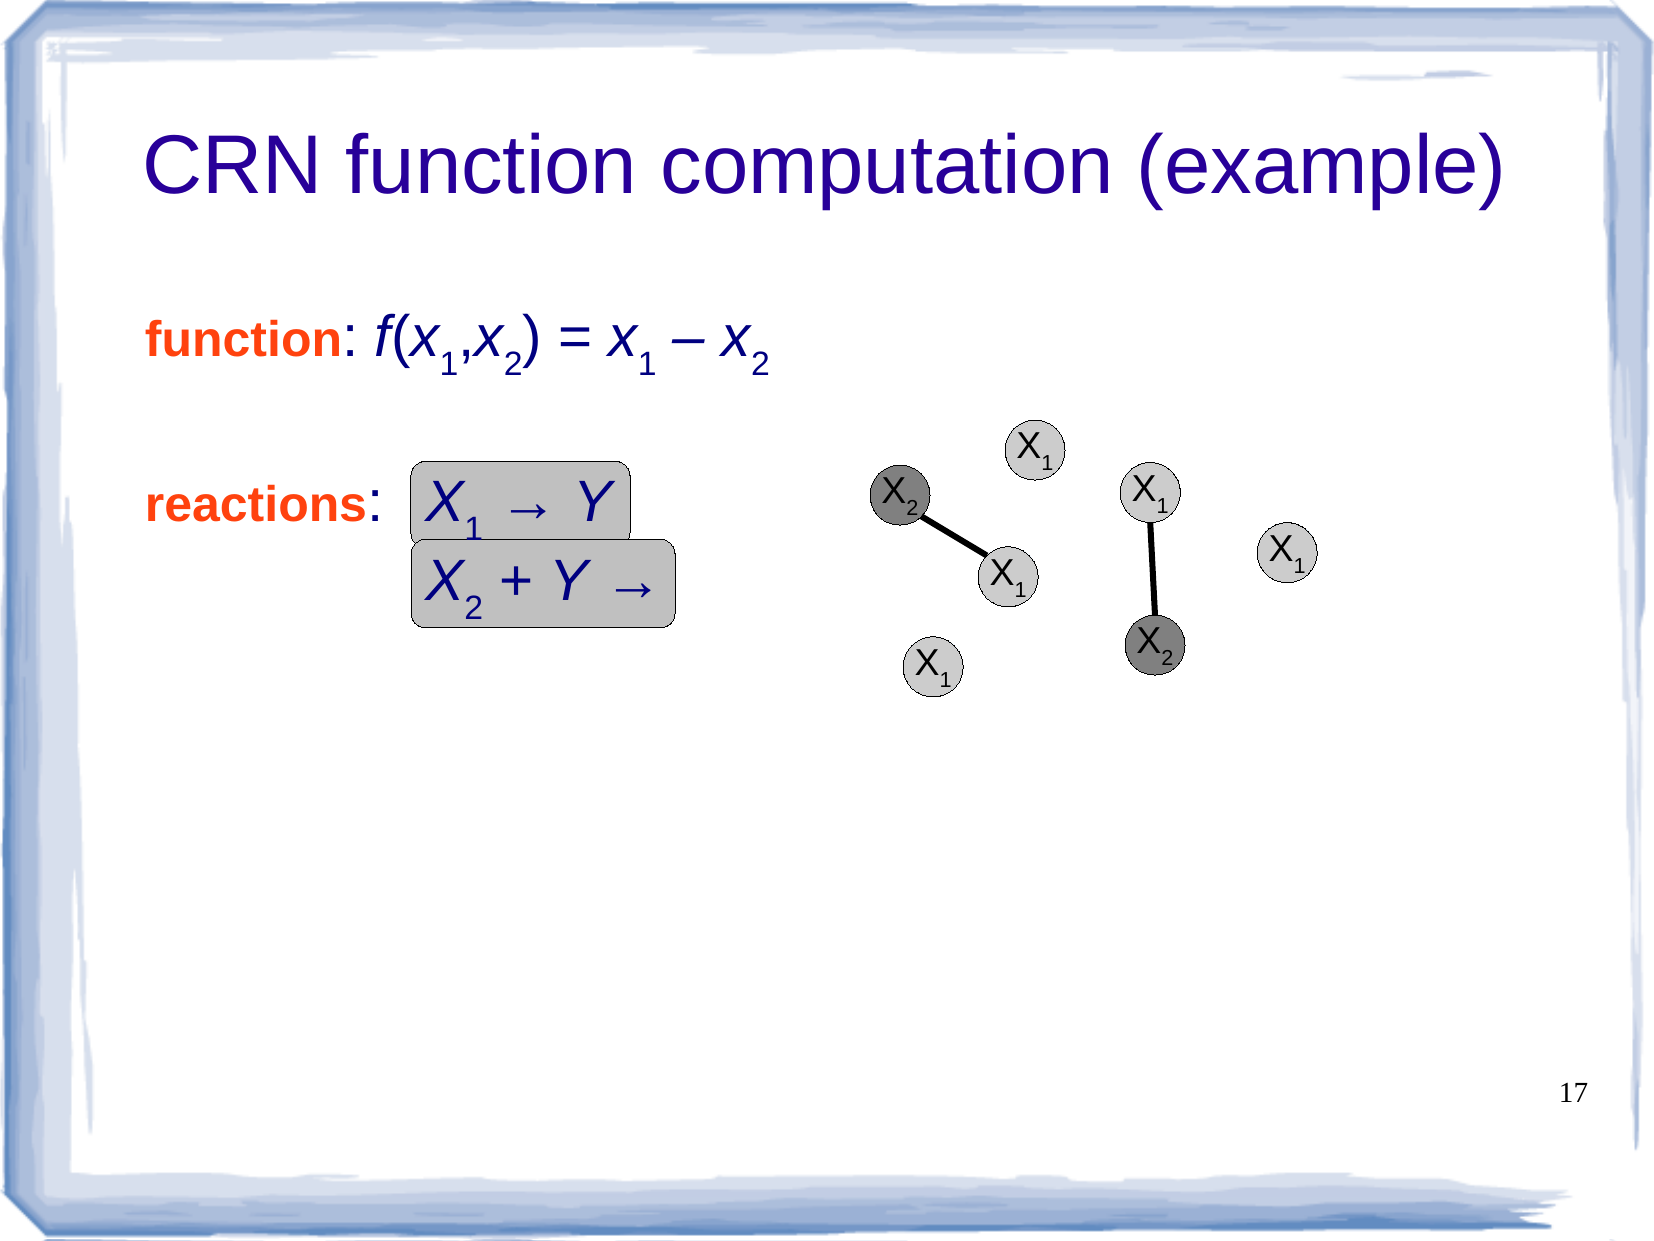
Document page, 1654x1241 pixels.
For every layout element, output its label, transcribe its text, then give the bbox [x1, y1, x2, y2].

title CRN function computation (example) [75, 71, 1576, 258]
text_box X1 [978, 546, 1039, 607]
text_box X2 [1125, 615, 1186, 676]
text_box reactions: [130, 461, 410, 557]
text_box X1 [1120, 462, 1181, 523]
text_box function: f(x1,x2) = x1 – x2 [130, 295, 1522, 392]
text_box X1 [1005, 420, 1066, 481]
text_box X1 [903, 636, 964, 697]
text_box X1 → Y X2 + Y → [410, 461, 706, 634]
text_box X2 [870, 465, 931, 526]
picture [0, 0, 1654, 1241]
text_box X1 [1257, 522, 1318, 583]
